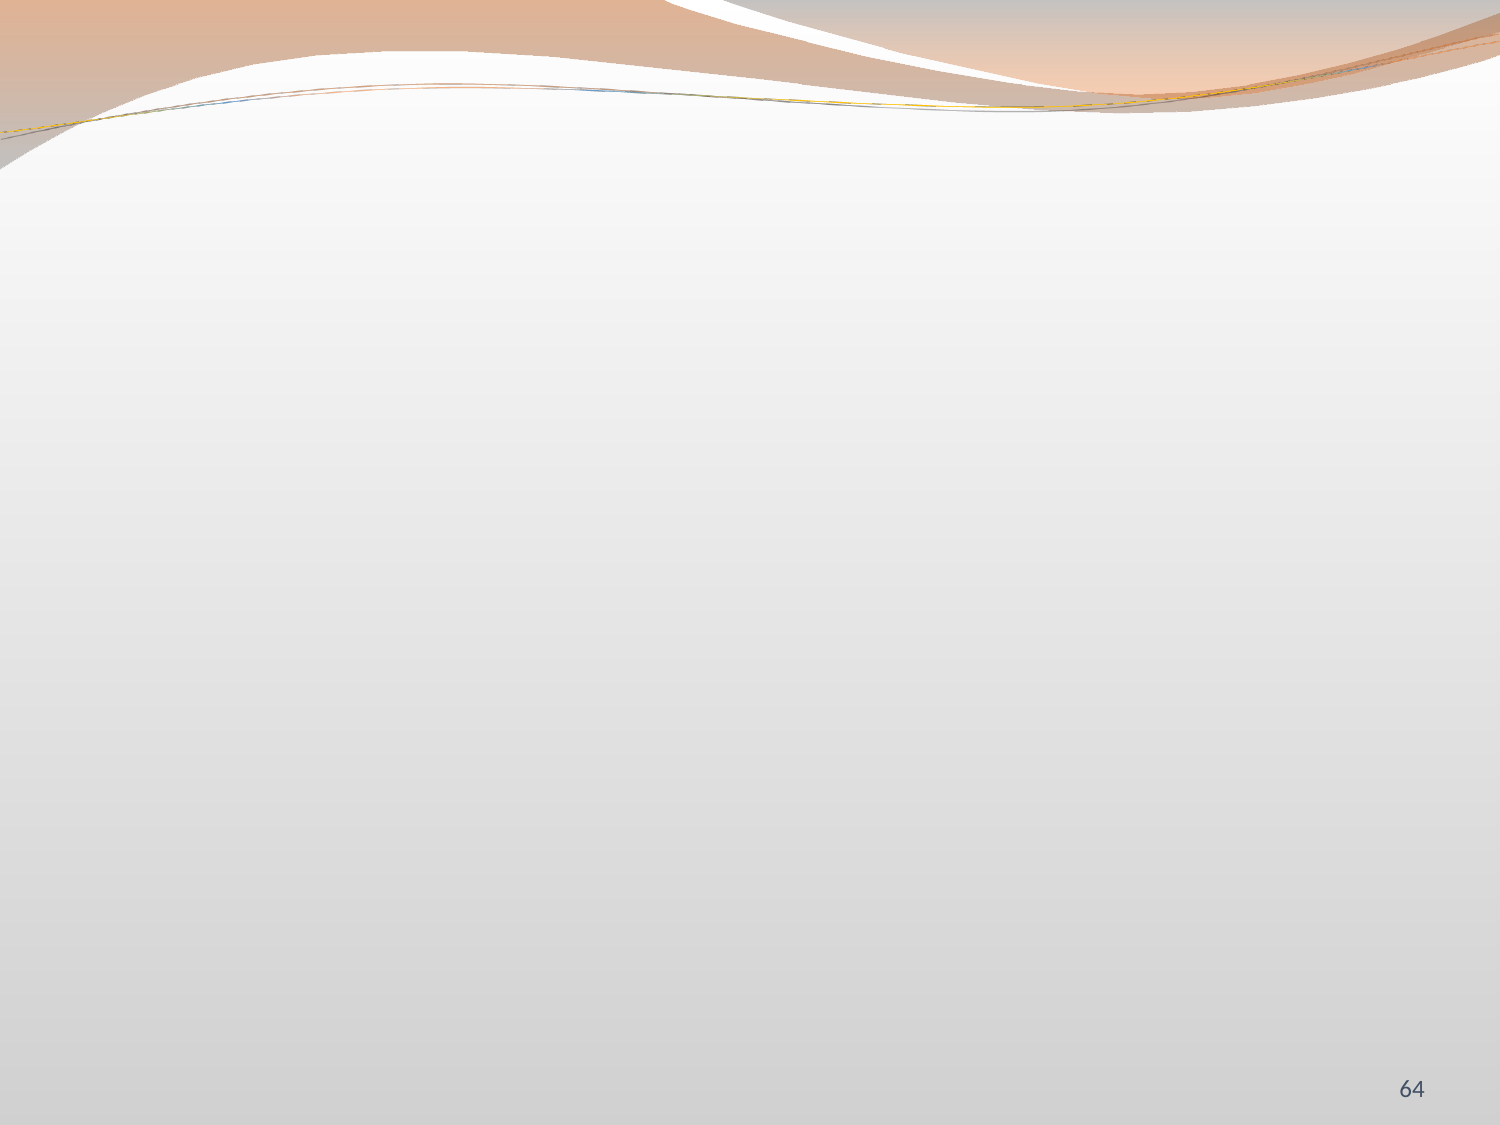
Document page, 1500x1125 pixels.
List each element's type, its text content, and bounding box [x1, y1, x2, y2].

text_box <編號> [1377, 1042, 1426, 1103]
picture [0, 0, 1500, 1125]
